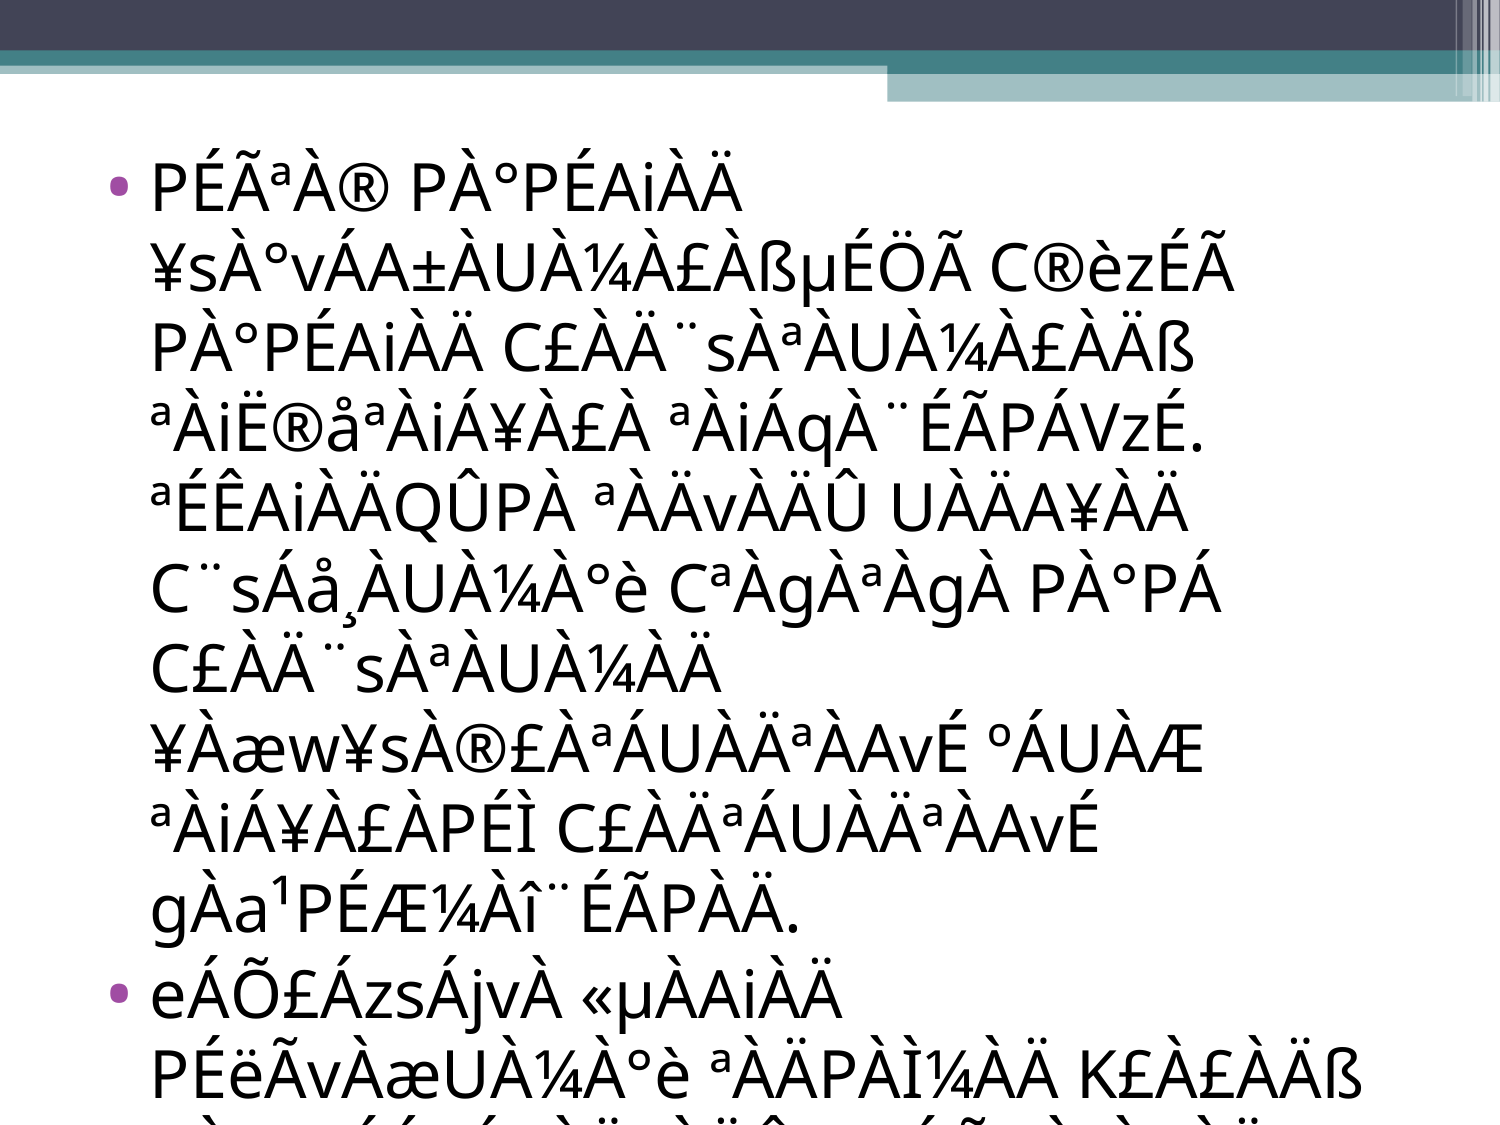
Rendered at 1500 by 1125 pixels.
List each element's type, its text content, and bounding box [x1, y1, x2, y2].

list PÉÃªÀ® PÀ°PÉAiÀÄ ¥sÀ°vÁA±ÀUÀ¼À£ÀßµÉÖÃ C®èzÉÃ PÀ°PÉAiÀÄ C£ÀÄ¨sÀªÀUÀ¼À£ÀÄß ªÀiË®åªÀiÁ¥À£À ªÀiÁqÀ¨ÉÃPÁVzÉ. ªÉÊAiÀÄQÛPÀ ªÀÄvÀÄÛ UÀÄA¥ÀÄ C¨sÁå¸ÀUÀ¼À°è CªÀgÀªÀgÀ PÀ°PÁ C£ÀÄ¨sÀªÀUÀ¼ÀÄ ¥Àæw¥sÀ®£ÀªÁUÀÄªÀAvÉ ºÁUÀÆ ªÀiÁ¥À£ÀPÉÌ C£ÀÄªÁUÀÄªÀAvÉ gÀa¹PÉÆ¼Àî¨ÉÃPÀÄ. eÁÕ£ÁzsÁjvÀ «µÀAiÀÄ PÉëÃvÀæUÀ¼À°è ªÀÄPÀÌ¼ÀÄ K£À£ÀÄß PÀ°wzÁÝgÉ ªÀÄvÀÄÛ F eÁÕ£ÀªÀ£ÀÄß ¸ÀªÀÄ¸Éå ¤ªÁj¸À®Ä C£Àé¬ÄPÀªÁV ºÉÃUÉ §¼À¸ÀÄvÁÛgÉ JA§ÄzÀ£ÀÄß C¼ÉAiÀÄÄªÀÅzÉÃ ¥ÀjÃPÉëUÀ¼À GzÉÝÃ±ÀªÁUÀ¨ÉÃPÀÄ. [75, 137, 1413, 1031]
